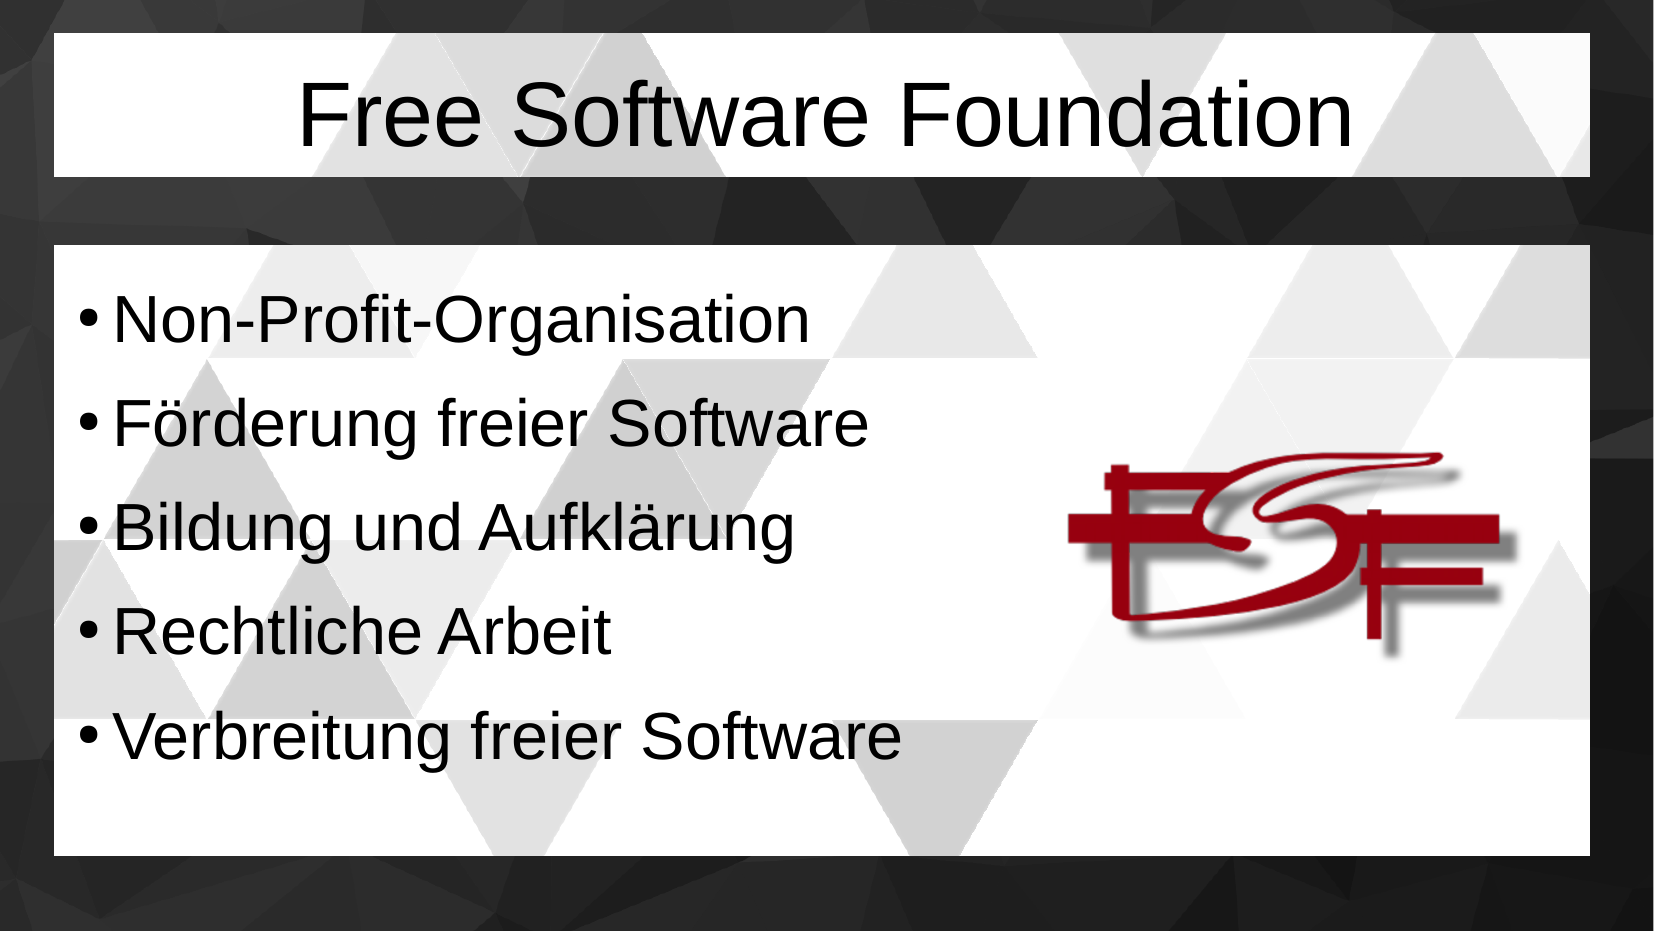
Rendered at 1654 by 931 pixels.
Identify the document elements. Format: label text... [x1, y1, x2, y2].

picture [0, 0, 1654, 931]
subtitle Non-Profit-Organisation Förderung freier Software Bildung und Aufklärung Rechtliche Arbeit Verbreitung freier Software [76, 257, 1565, 798]
title Free Software Foundation [82, 37, 1571, 193]
